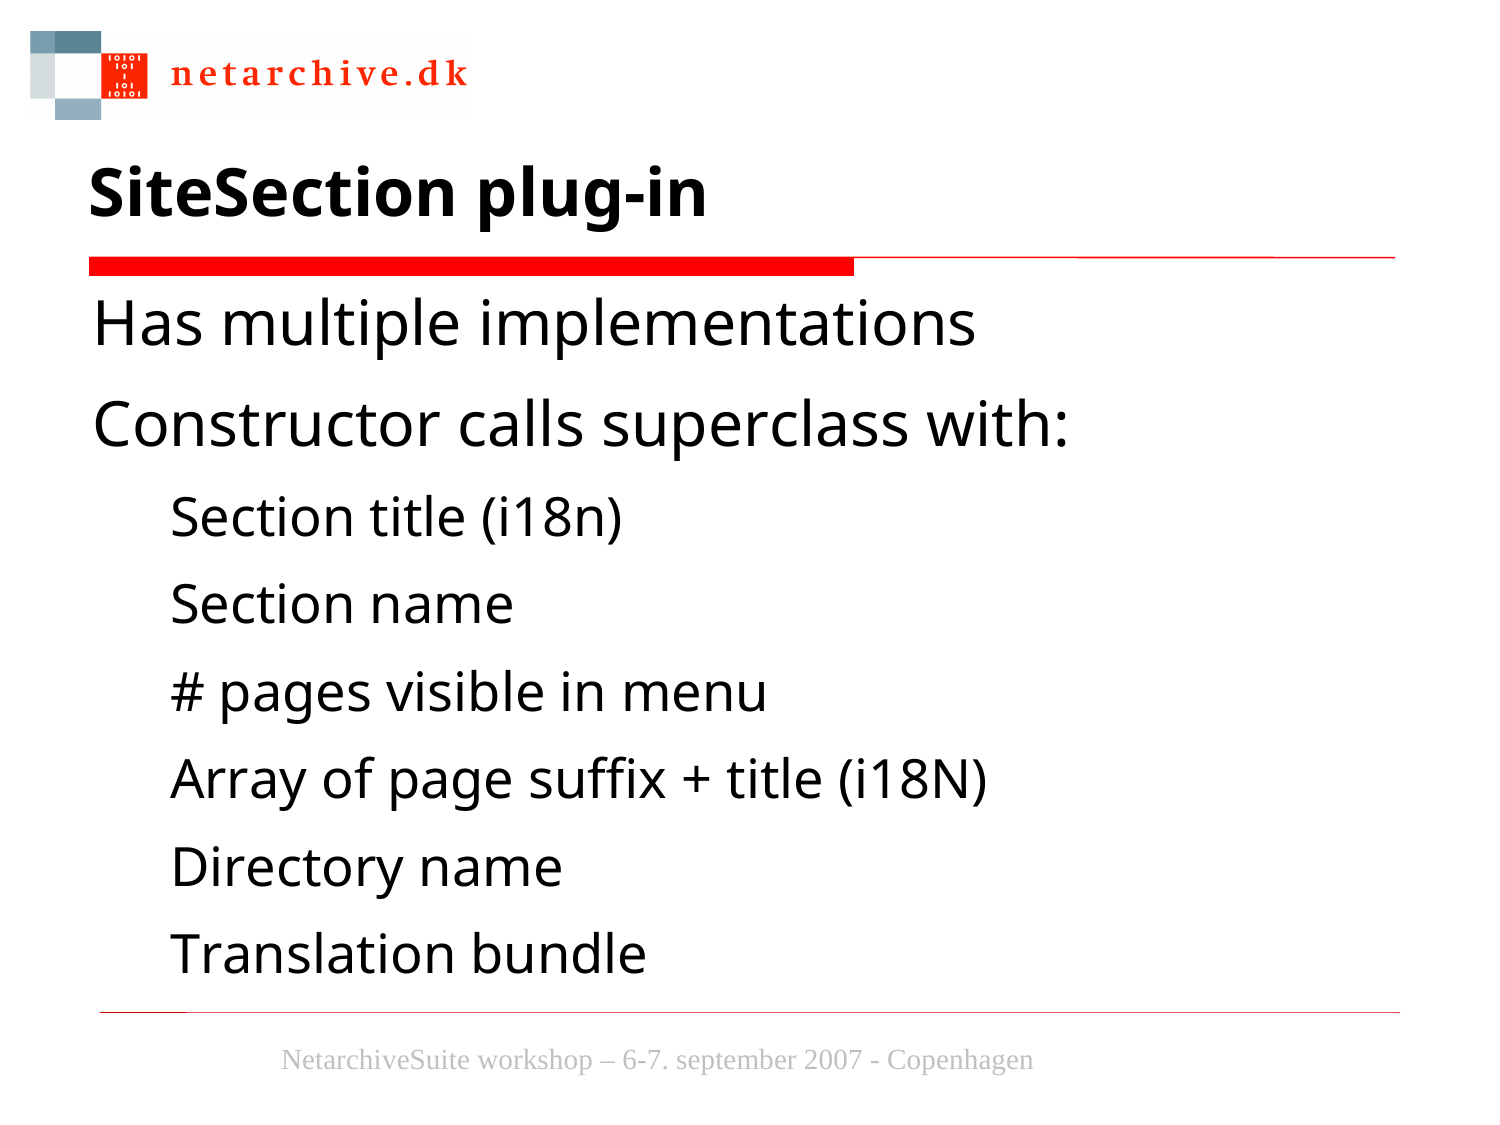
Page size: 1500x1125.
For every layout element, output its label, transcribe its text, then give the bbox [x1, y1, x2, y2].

picture [29, 31, 467, 120]
list Has multiple implementations Constructor calls superclass with: Section title (i18n) Section name # pages visible in menu Array of page suffix + title (i18N) Directory name Translation bundle [92, 278, 1406, 988]
title SiteSection plug-in [88, 137, 1401, 244]
